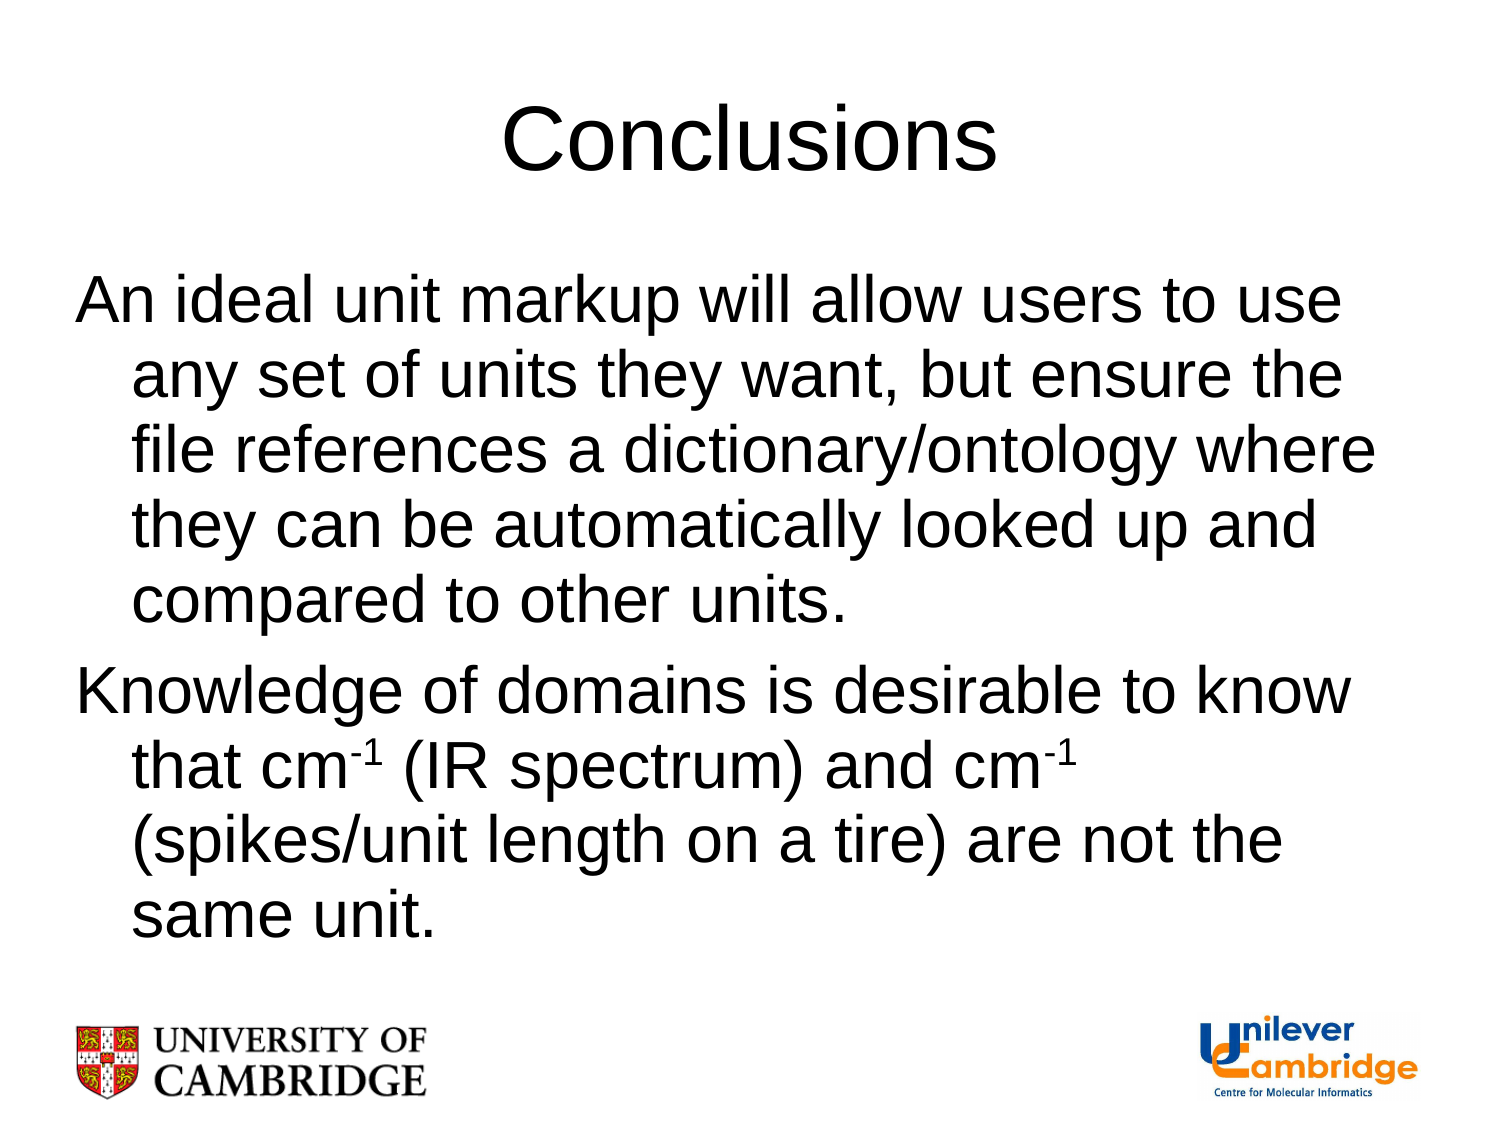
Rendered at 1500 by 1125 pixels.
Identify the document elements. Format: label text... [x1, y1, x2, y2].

picture [1197, 1012, 1421, 1101]
title Conclusions [75, 52, 1426, 226]
picture [62, 1012, 438, 1105]
list An ideal unit markup will allow users to use any set of units they want, but ensure the file references a dictionary/ontology where they can be automatically looked up and compared to other units. Knowledge of domains is desirable to know that cm-1 (IR spectrum) and cm-1 (spikes/unit length on a tire) are not the same unit. [75, 262, 1426, 991]
